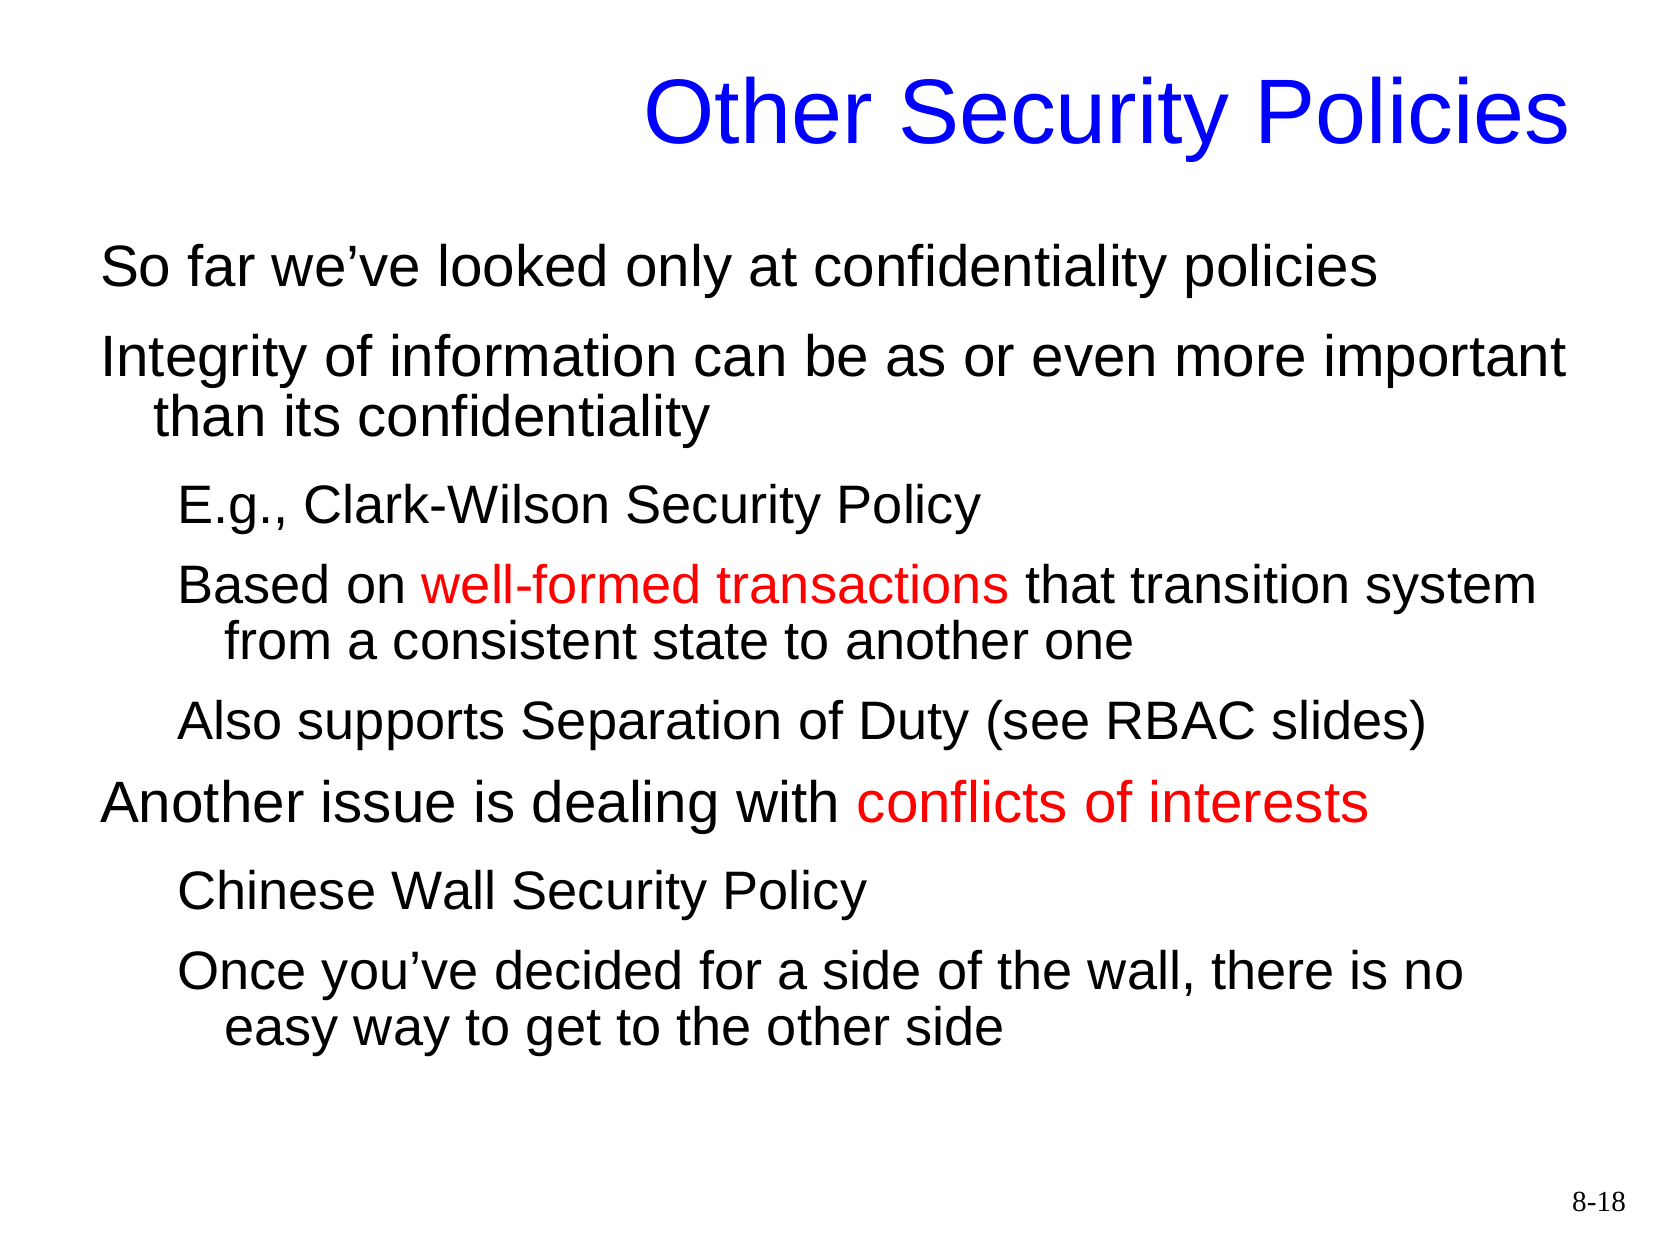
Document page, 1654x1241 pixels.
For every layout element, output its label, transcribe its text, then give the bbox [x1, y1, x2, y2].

list So far we’ve looked only at confidentiality policies Integrity of information can be as or even more important than its confidentiality E.g., Clark-Wilson Security Policy Based on well-formed transactions that transition system from a consistent state to another one Also supports Separation of Duty (see RBAC slides) Another issue is dealing with conflicts of interests Chinese Wall Security Policy Once you’ve decided for a side of the wall, there is no easy way to get to the other side [82, 237, 1571, 1170]
title Other Security Policies [84, 11, 1573, 218]
